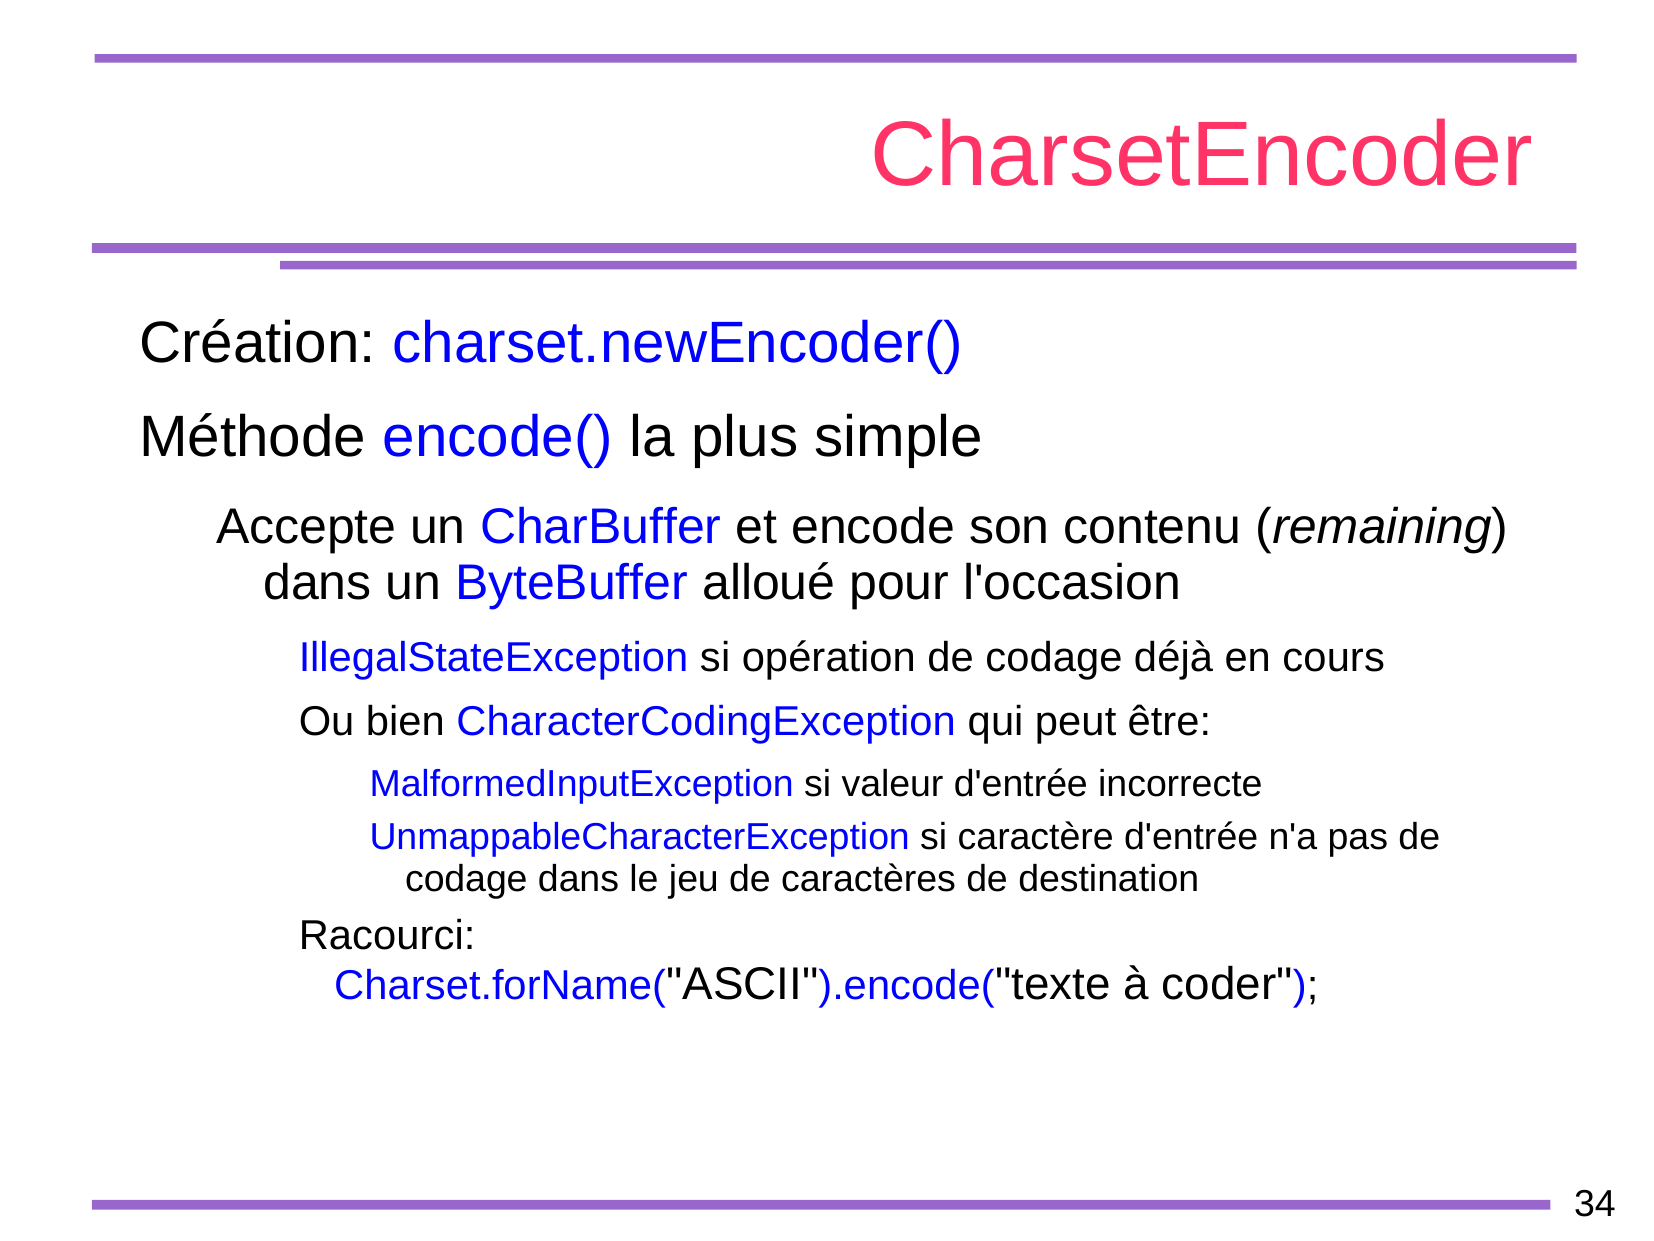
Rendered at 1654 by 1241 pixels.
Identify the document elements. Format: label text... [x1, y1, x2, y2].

list Création: charset.newEncoder() Méthode encode() la plus simple Accepte un CharBuffer et encode son contenu (remaining) dans un ByteBuffer alloué pour l'occasion IllegalStateException si opération de codage déjà en cours Ou bien CharacterCodingException qui peut être: MalformedInputException si valeur d'entrée incorrecte UnmappableCharacterException si caractère d'entrée n'a pas de codage dans le jeu de caractères de destination Racourci: Charset.forName("ASCII").encode("texte à coder"); [121, 309, 1534, 1194]
title CharsetEncoder [121, 49, 1534, 257]
